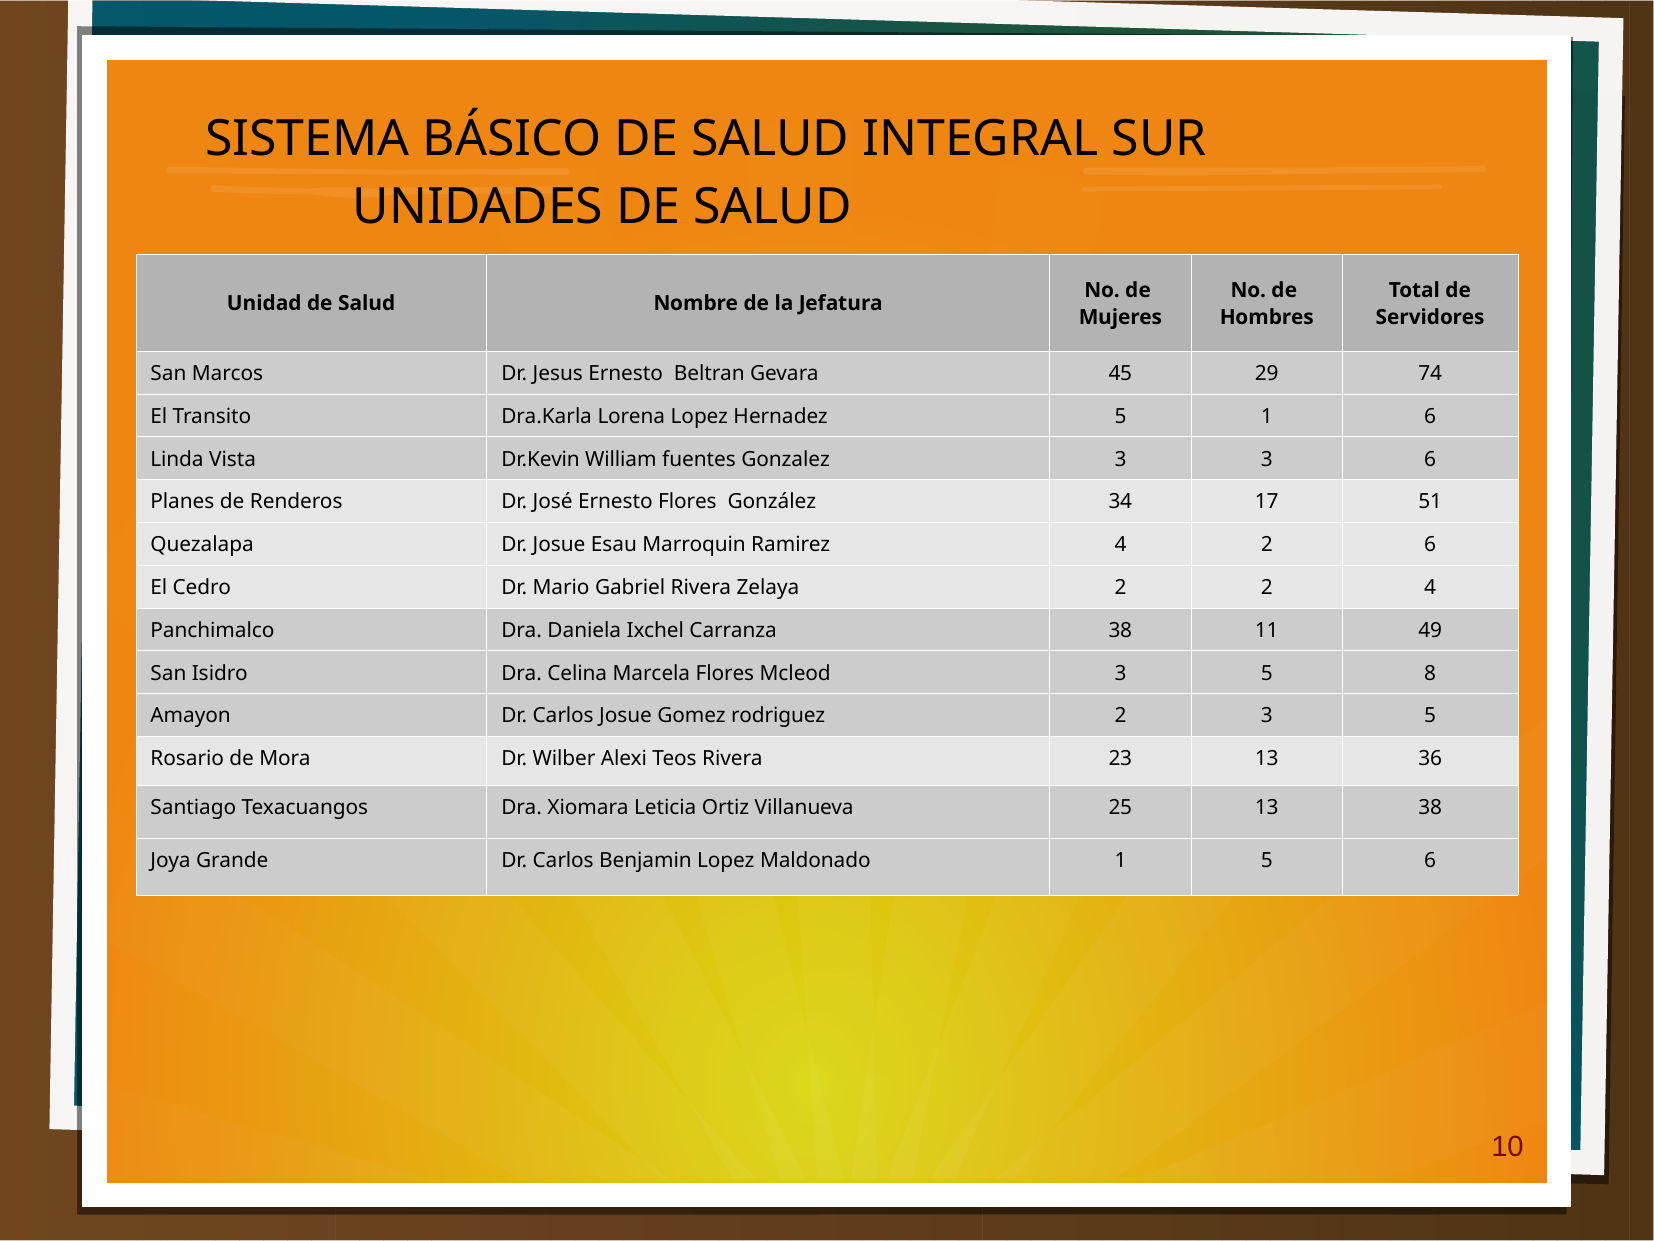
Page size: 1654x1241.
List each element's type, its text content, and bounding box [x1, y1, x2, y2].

table_cell 6 [1343, 437, 1518, 479]
table_cell 6 [1343, 395, 1518, 436]
table_cell 6 [1343, 839, 1518, 895]
table_cell Amayon [137, 694, 486, 736]
table_cell 2 [1192, 523, 1342, 565]
table_cell Dra. Daniela Ixchel Carranza [487, 609, 1049, 650]
table_cell 36 [1343, 737, 1518, 785]
table_cell 2 [1050, 694, 1191, 736]
table_cell 3 [1050, 437, 1191, 479]
table_cell 6 [1343, 523, 1518, 565]
table_cell 3 [1192, 694, 1342, 736]
table_cell Dr. Josue Esau Marroquin Ramirez [487, 523, 1049, 565]
table_header No. de Hombres [1192, 255, 1342, 351]
table_header Total de Servidores [1343, 255, 1518, 351]
table_cell 1 [1192, 395, 1342, 436]
table_cell 51 [1343, 480, 1518, 522]
text_box SISTEMA BÁSICO DE SALUD INTEGRAL SUR UNIDADES DE SALUD [190, 94, 1536, 210]
table_cell 13 [1192, 786, 1342, 838]
table_cell 38 [1343, 786, 1518, 838]
table_cell Panchimalco [137, 609, 486, 650]
table_cell 5 [1192, 651, 1342, 693]
table_cell Dr. José Ernesto Flores González [487, 480, 1049, 522]
table_cell 5 [1050, 395, 1191, 436]
table_cell Dra.Karla Lorena Lopez Hernadez [487, 395, 1049, 436]
table_cell Dr. Mario Gabriel Rivera Zelaya [487, 566, 1049, 608]
table_cell 4 [1343, 566, 1518, 608]
table_cell Planes de Renderos [137, 480, 486, 522]
table_cell Quezalapa [137, 523, 486, 565]
table_cell Rosario de Mora [137, 737, 486, 785]
table_cell 45 [1050, 352, 1191, 394]
table_cell 5 [1343, 694, 1518, 736]
table_cell San Marcos [137, 352, 486, 394]
table_cell 3 [1192, 437, 1342, 479]
table_cell 38 [1050, 609, 1191, 650]
table_cell 34 [1050, 480, 1191, 522]
table_cell 23 [1050, 737, 1191, 785]
table_cell 49 [1343, 609, 1518, 650]
table_cell 2 [1192, 566, 1342, 608]
table_cell Dra. Xiomara Leticia Ortiz Villanueva [487, 786, 1049, 838]
table_cell Linda Vista [137, 437, 486, 479]
table_cell 2 [1050, 566, 1191, 608]
table_cell Dr. Carlos Benjamin Lopez Maldonado [487, 839, 1049, 895]
table_cell 5 [1192, 839, 1342, 895]
table_cell 11 [1192, 609, 1342, 650]
table_cell 1 [1050, 839, 1191, 895]
table_cell San Isidro [137, 651, 486, 693]
table_cell 13 [1192, 737, 1342, 785]
table_cell Dr. Wilber Alexi Teos Rivera [487, 737, 1049, 785]
table_cell 74 [1343, 352, 1518, 394]
table_cell 25 [1050, 786, 1191, 838]
table_cell Santiago Texacuangos [137, 786, 486, 838]
table_cell El Cedro [137, 566, 486, 608]
table_header Nombre de la Jefatura [487, 255, 1049, 351]
table_cell Dr.Kevin William fuentes Gonzalez [487, 437, 1049, 479]
table_cell 3 [1050, 651, 1191, 693]
table_cell Dra. Celina Marcela Flores Mcleod [487, 651, 1049, 693]
table_cell 17 [1192, 480, 1342, 522]
table_cell Dr. Jesus Ernesto Beltran Gevara [487, 352, 1049, 394]
table_cell El Transito [137, 395, 486, 436]
table_cell 8 [1343, 651, 1518, 693]
table_cell Dr. Carlos Josue Gomez rodriguez [487, 694, 1049, 736]
table_header Unidad de Salud [137, 255, 486, 351]
table_cell Joya Grande [137, 839, 486, 895]
table_cell 4 [1050, 523, 1191, 565]
table_cell 29 [1192, 352, 1342, 394]
table_header No. de Mujeres [1050, 255, 1191, 351]
